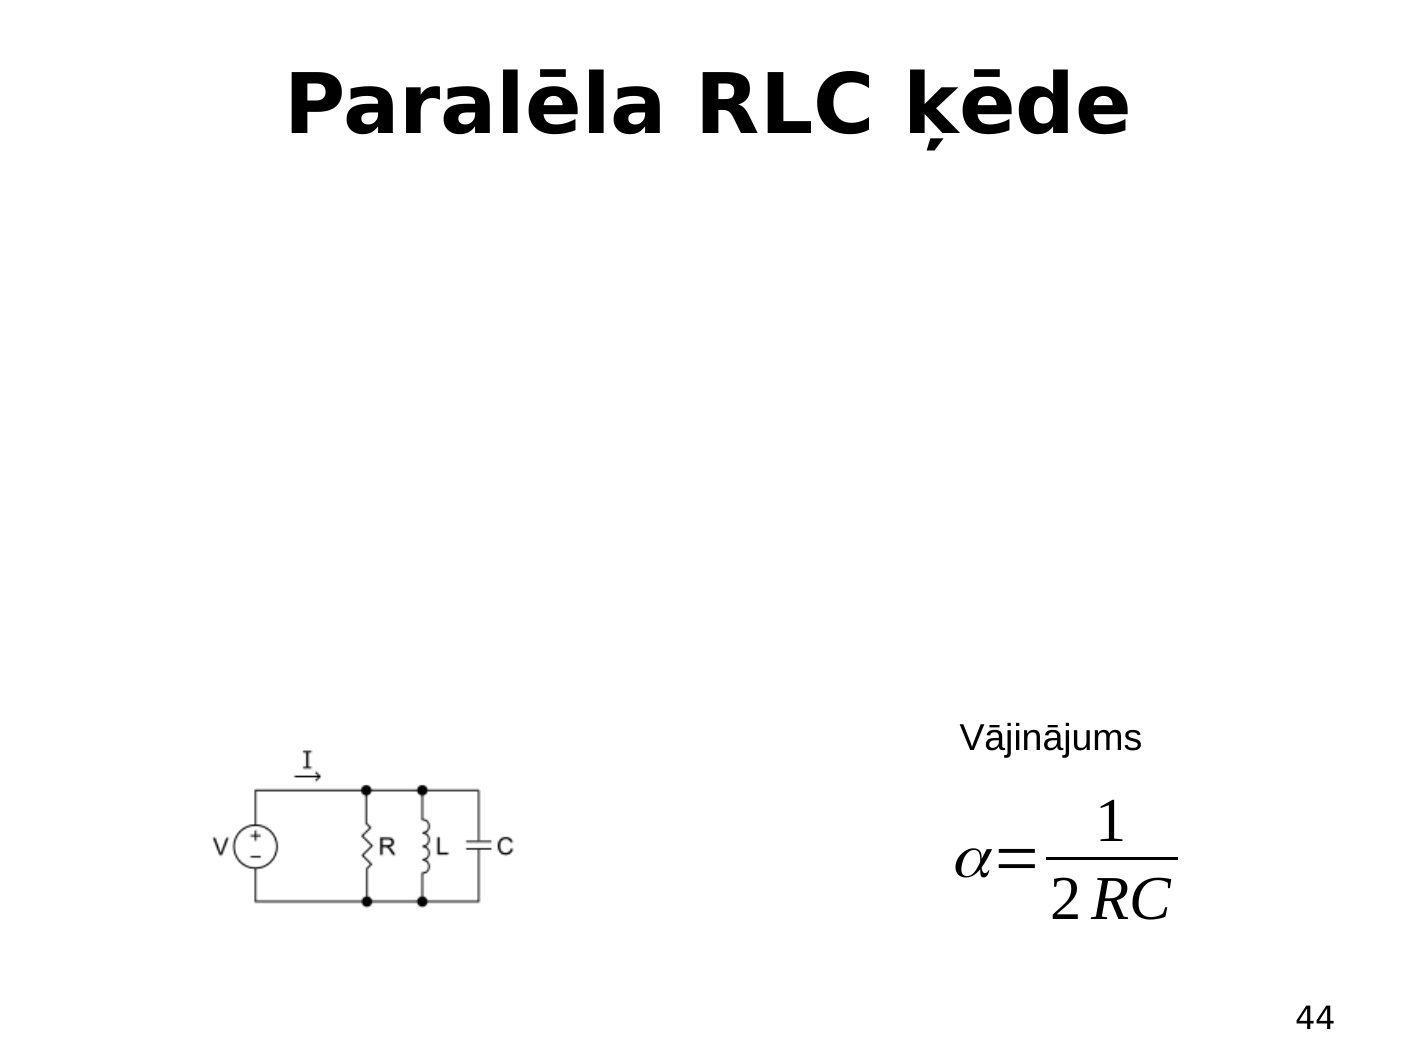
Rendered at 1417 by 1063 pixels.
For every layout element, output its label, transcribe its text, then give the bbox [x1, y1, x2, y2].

picture [206, 743, 520, 916]
chart [949, 798, 1182, 934]
title Paralēla RLC ķēde [70, 42, 1346, 168]
text_box Vājinājums [944, 708, 1388, 798]
